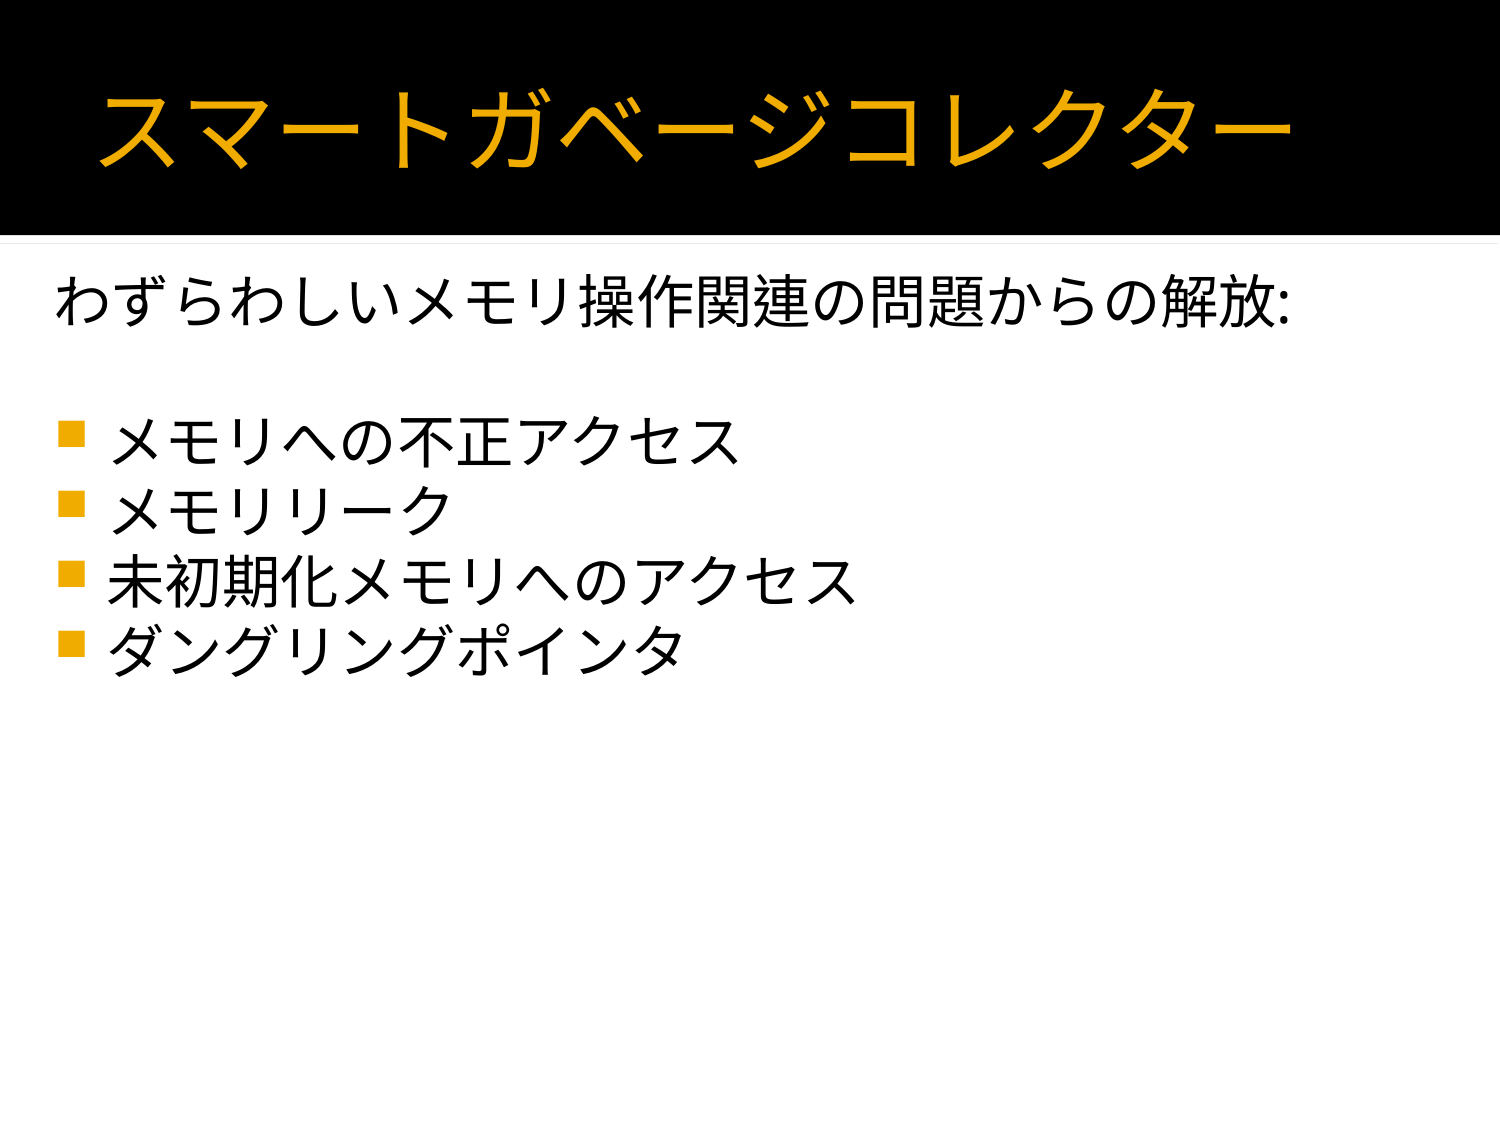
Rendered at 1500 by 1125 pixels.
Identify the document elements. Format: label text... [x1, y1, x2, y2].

title スマートガベージコレクター [75, 25, 1425, 231]
list わずらわしいメモリ操作関連の問題からの解放: メモリへの不正アクセス メモリリーク 未初期化メモリへのアクセス ダングリングポインタ [24, 249, 1463, 1050]
